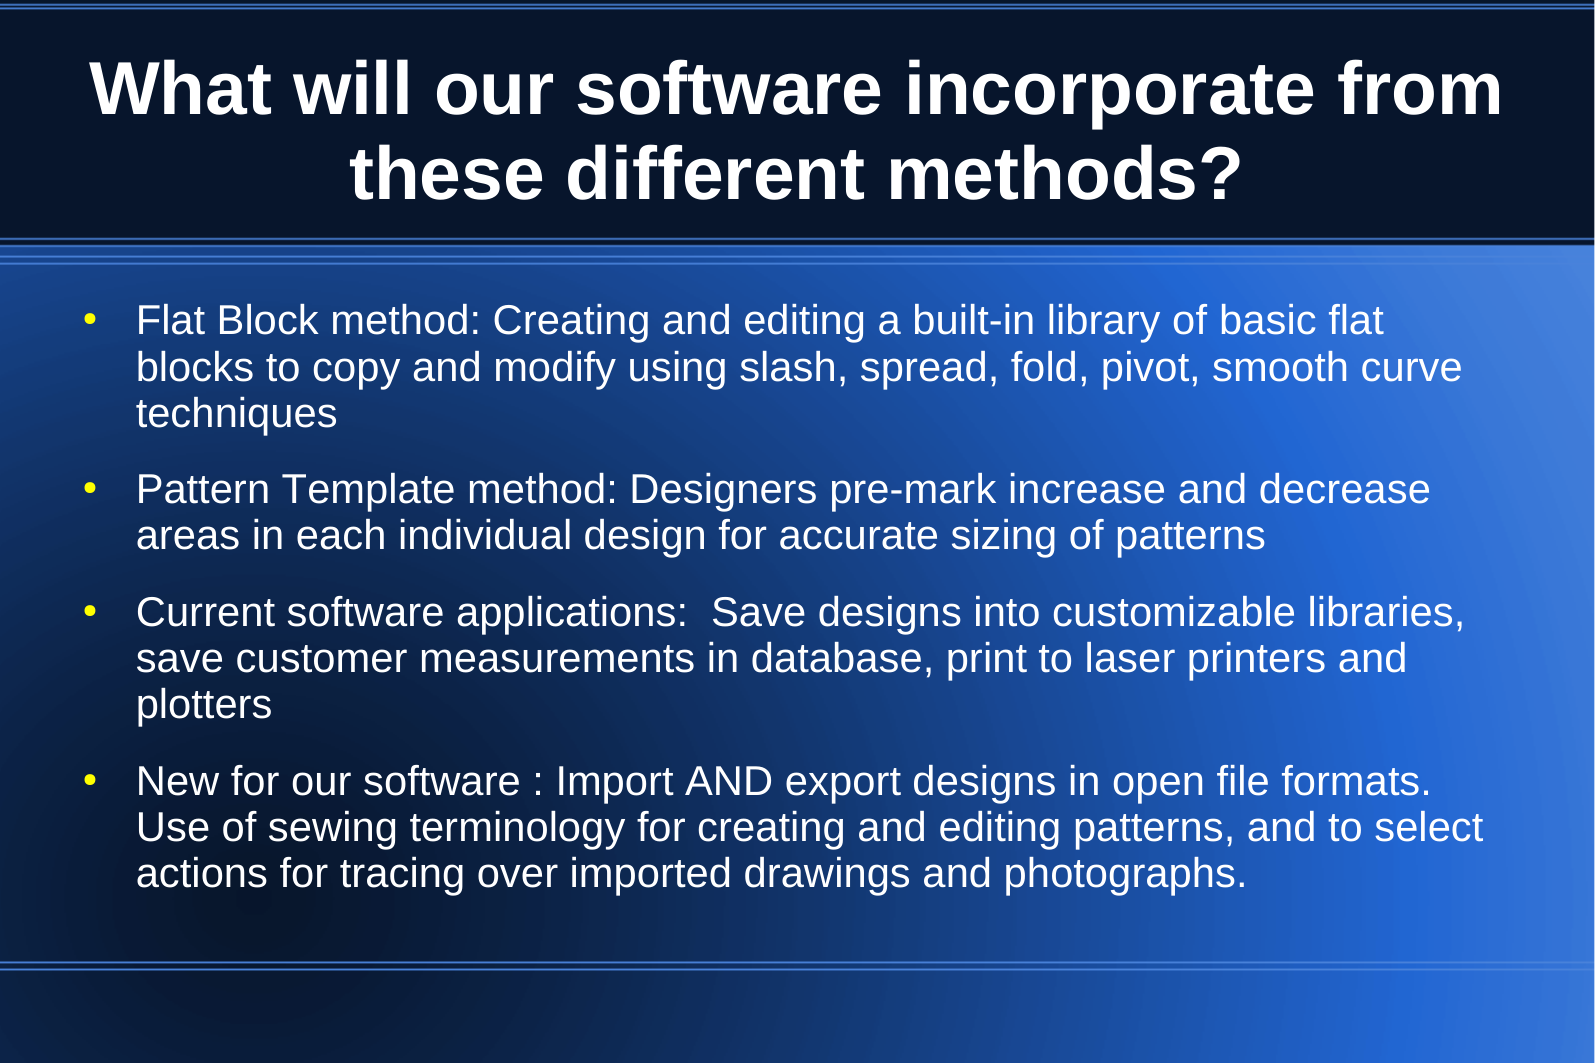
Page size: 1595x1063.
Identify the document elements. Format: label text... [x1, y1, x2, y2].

picture [0, 0, 1595, 1063]
list Flat Block method: Creating and editing a built-in library of basic flat blocks to copy and modify using slash, spread, fold, pivot, smooth curve techniques Pattern Template method: Designers pre-mark increase and decrease areas in each individual design for accurate sizing of patterns Current software applications: Save designs into customizable libraries, save customer measurements in database, print to laser printers and plotters New for our software : Import AND export designs in open file formats. Use of sewing terminology for creating and editing patterns, and to select actions for tracing over imported drawings and photographs. [65, 296, 1501, 899]
title What will our software incorporate from these different methods? [79, 42, 1515, 220]
